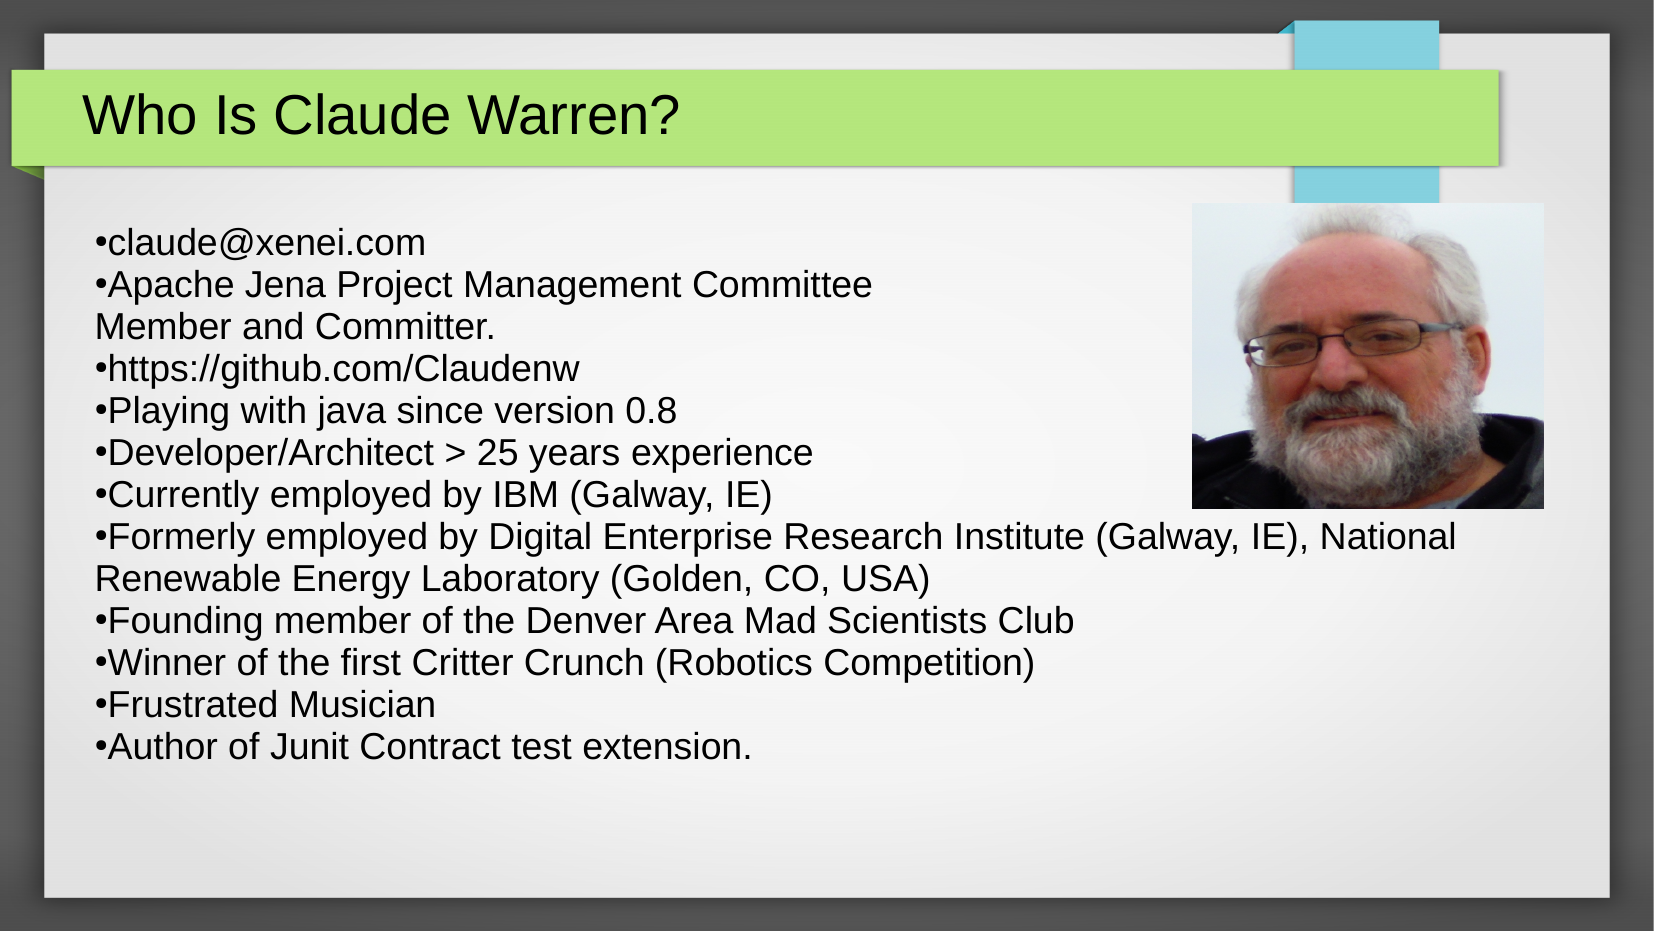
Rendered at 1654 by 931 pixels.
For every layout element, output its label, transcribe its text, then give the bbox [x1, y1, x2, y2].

title Who Is Claude Warren? [82, 70, 1264, 160]
picture [0, 0, 1654, 931]
subtitle claude@xenei.com Apache Jena Project Management Committee Member and Committer. https://github.com/Claudenw Playing with java since version 0.8 Developer/Architect > 25 years experience Currently employed by IBM (Galway, IE) Formerly employed by Digital Enterprise Research Institute (Galway, IE), National Renewable Energy Laboratory (Golden, CO, USA) Founding member of the Denver Area Mad Scientists Club Winner of the first Critter Crunch (Robotics Competition) Frustrated Musician Author of Junit Contract test extension. [94, 221, 1583, 869]
